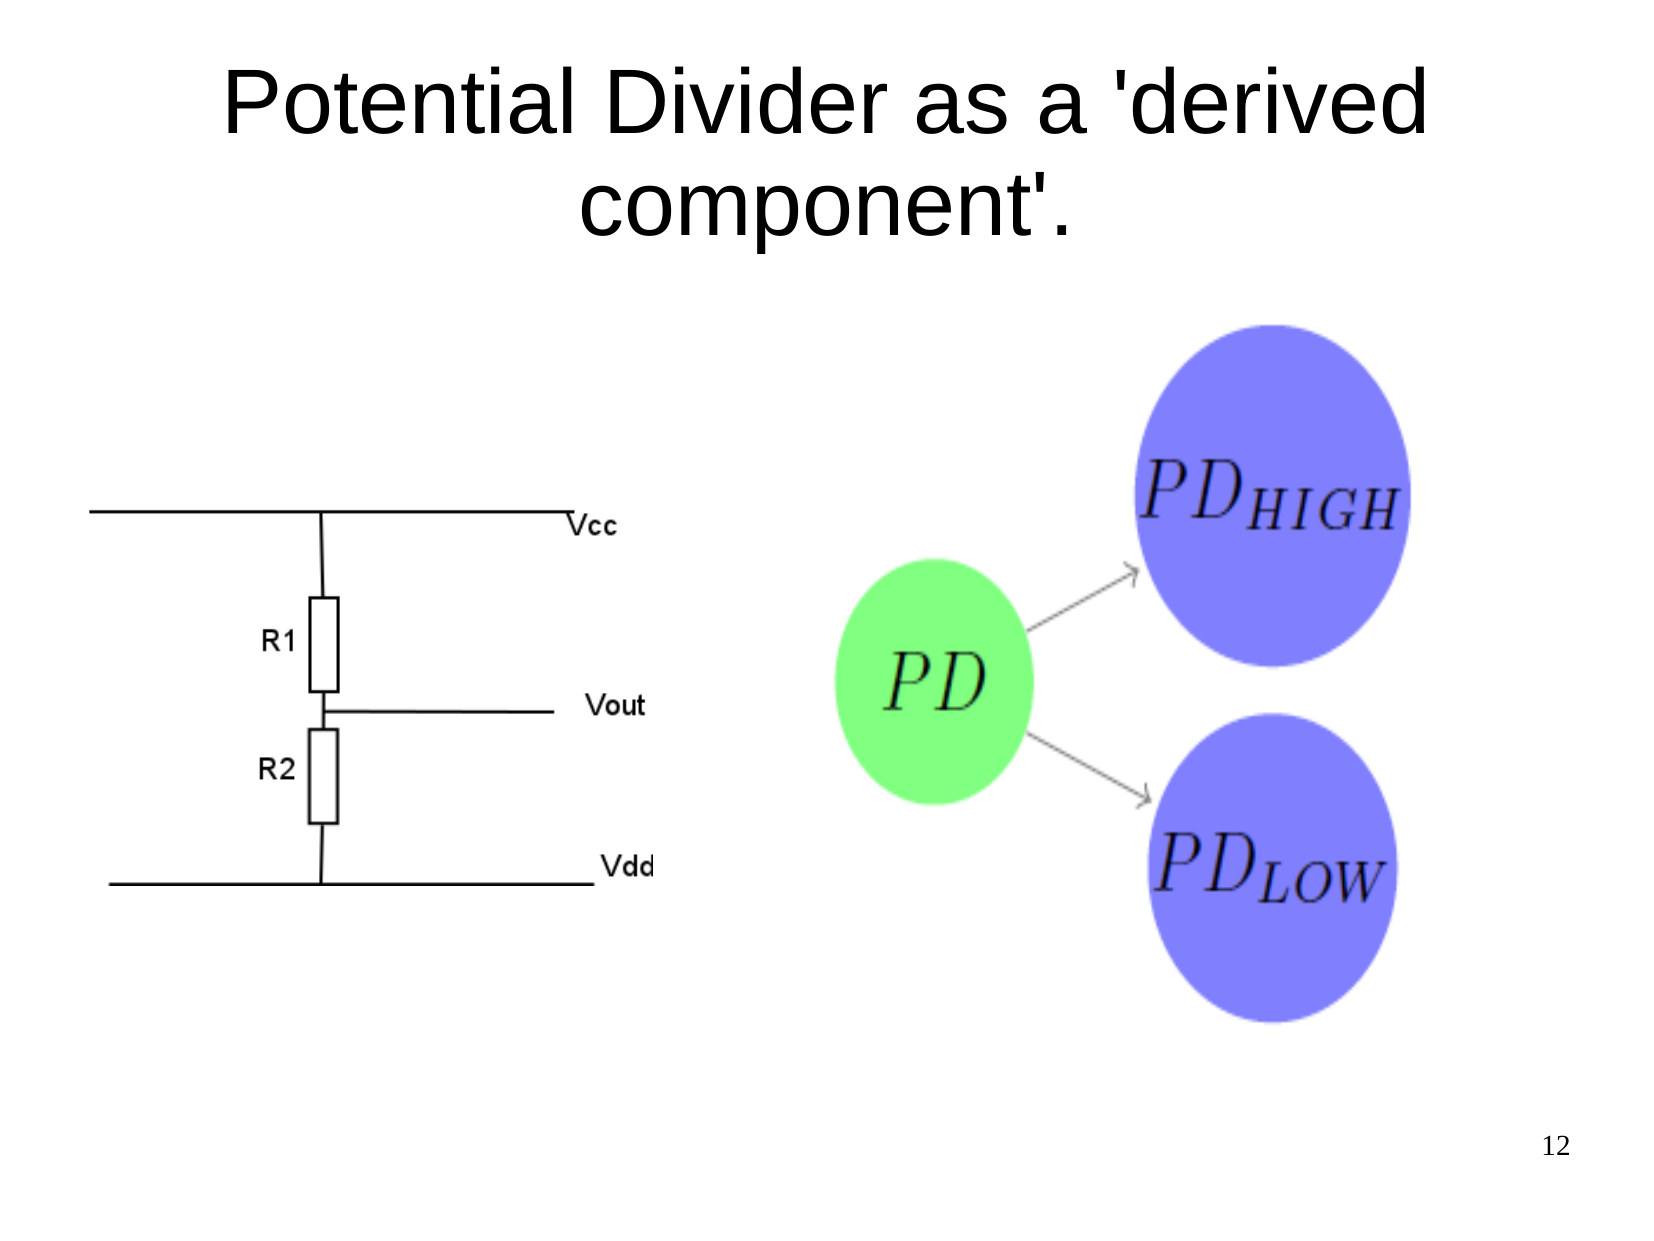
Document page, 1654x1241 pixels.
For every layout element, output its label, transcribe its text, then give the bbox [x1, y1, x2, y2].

picture [88, 509, 653, 886]
picture [679, 265, 1595, 1093]
title Potential Divider as a 'derived component'. [82, 49, 1571, 257]
